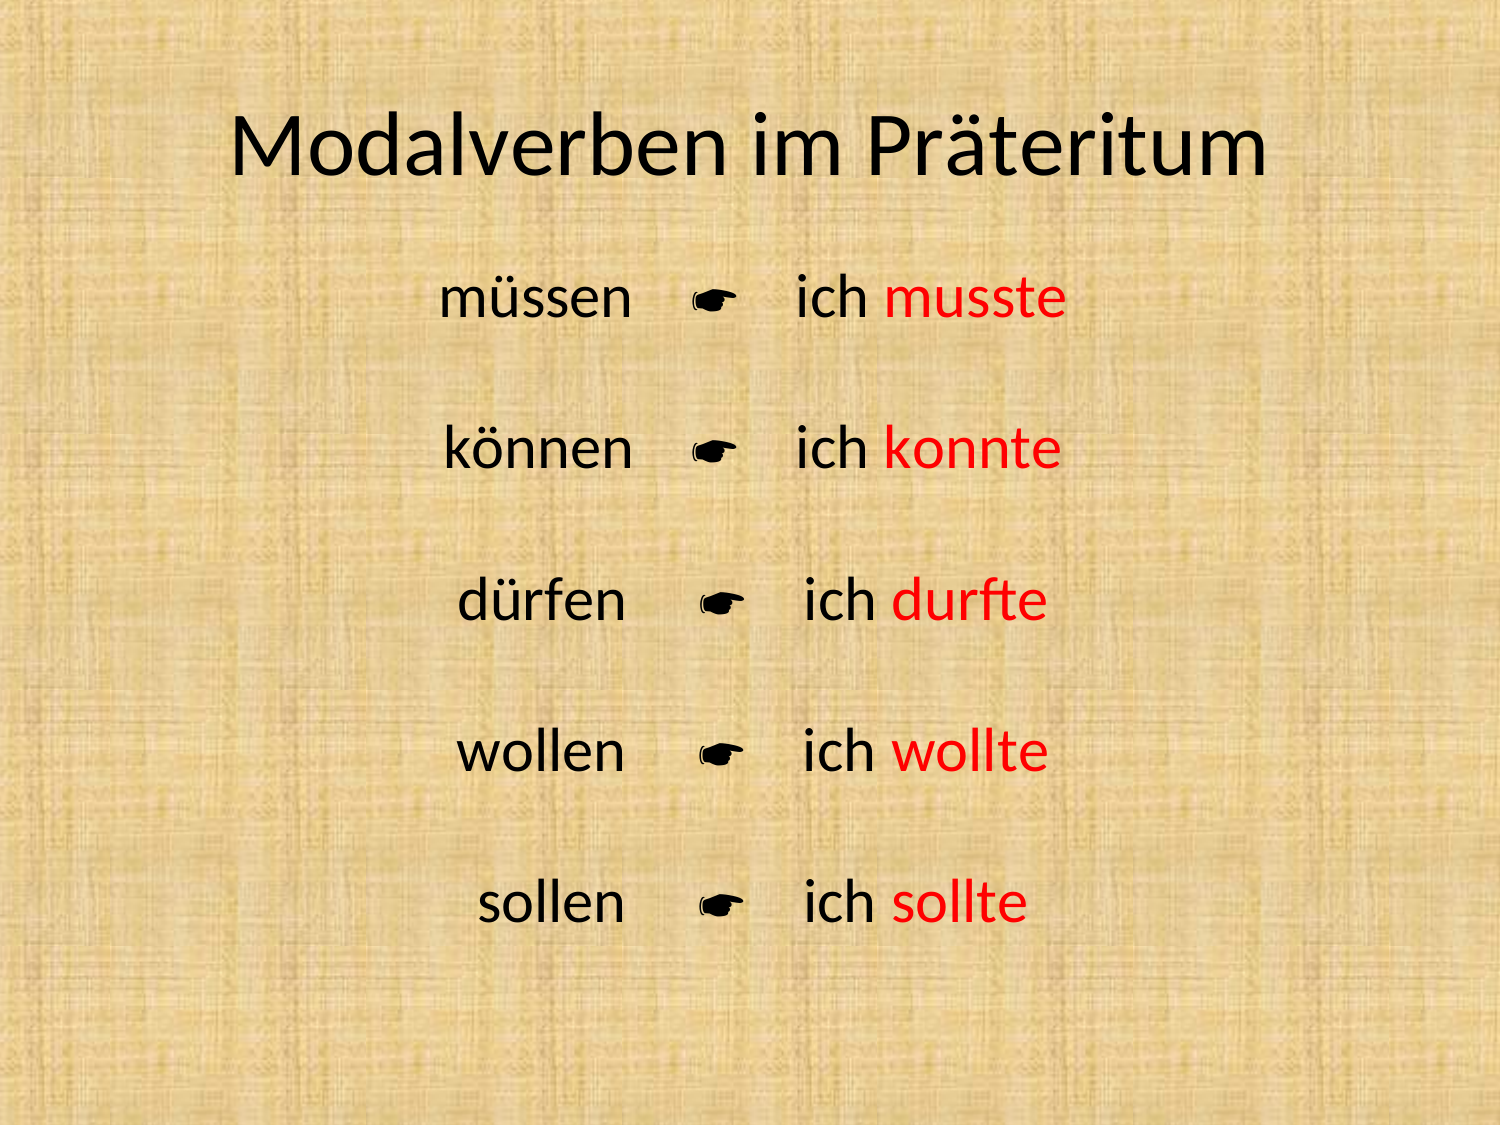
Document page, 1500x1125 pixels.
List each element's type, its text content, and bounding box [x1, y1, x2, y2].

picture [0, 0, 1500, 1125]
list müssen  ich musste können  ich konnte dürfen  ich durfte wollen  ich wollte sollen  ich sollte [75, 262, 1426, 1018]
title Modalverben im Präteritum [75, 45, 1426, 233]
